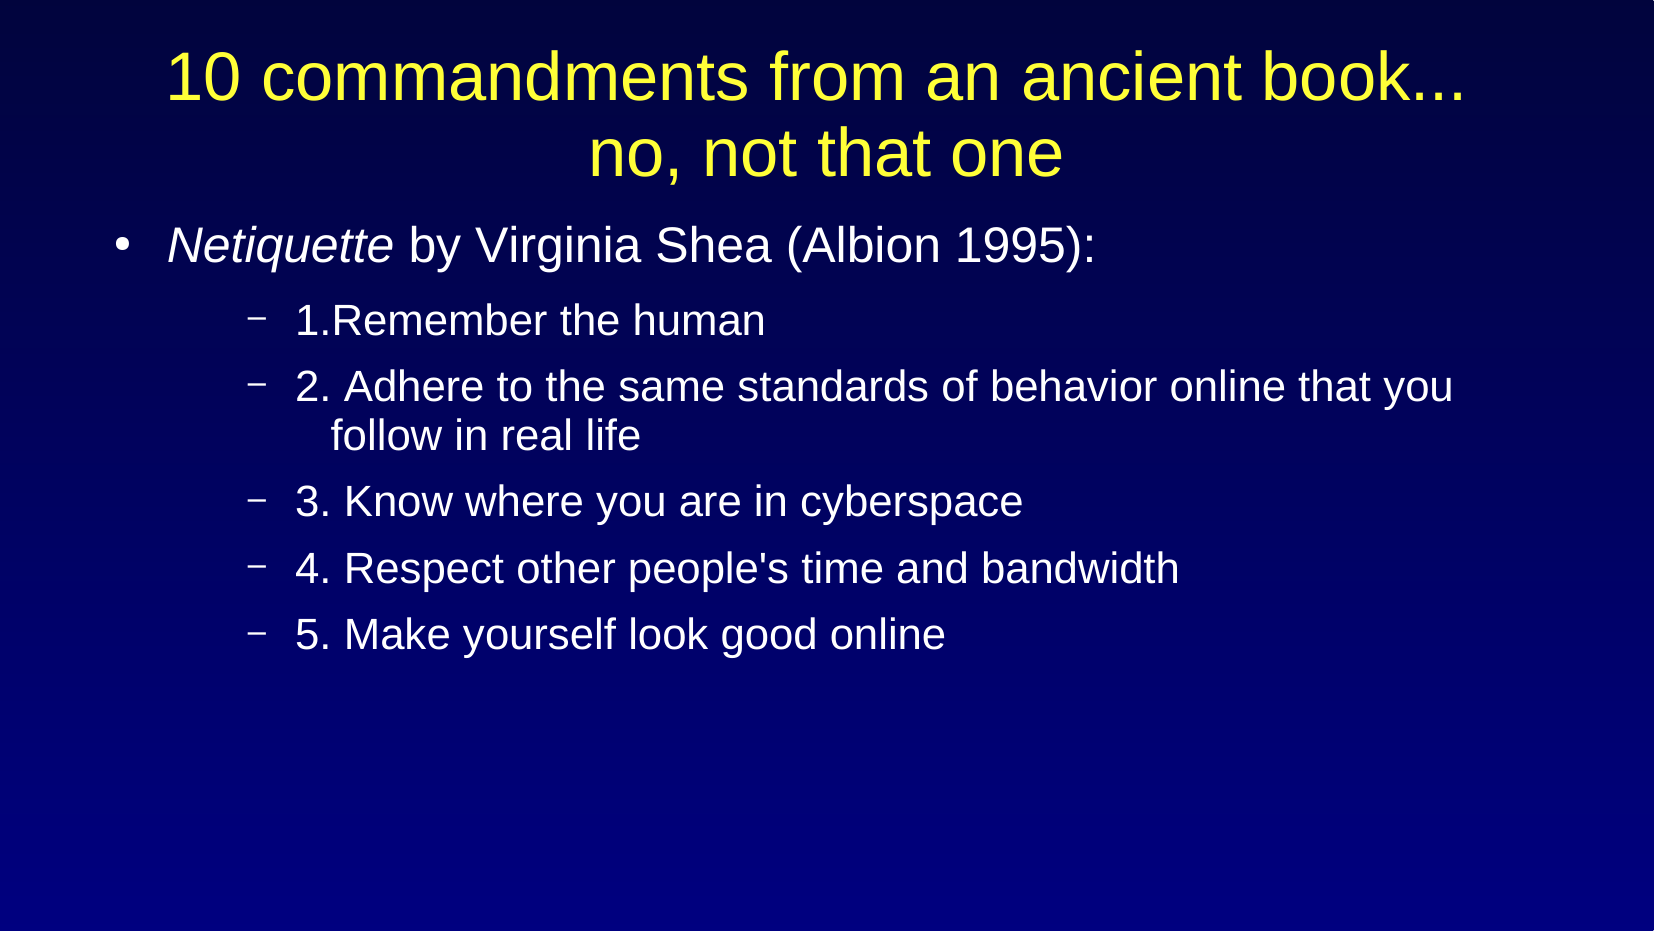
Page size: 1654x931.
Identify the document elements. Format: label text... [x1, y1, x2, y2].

list Netiquette by Virginia Shea (Albion 1995): 1.Remember the human 2. Adhere to the same standards of behavior online that you follow in real life 3. Know where you are in cyberspace 4. Respect other people's time and bandwidth 5. Make yourself look good online [82, 217, 1571, 758]
title 10 commandments from an ancient book... no, not that one [82, 37, 1571, 193]
